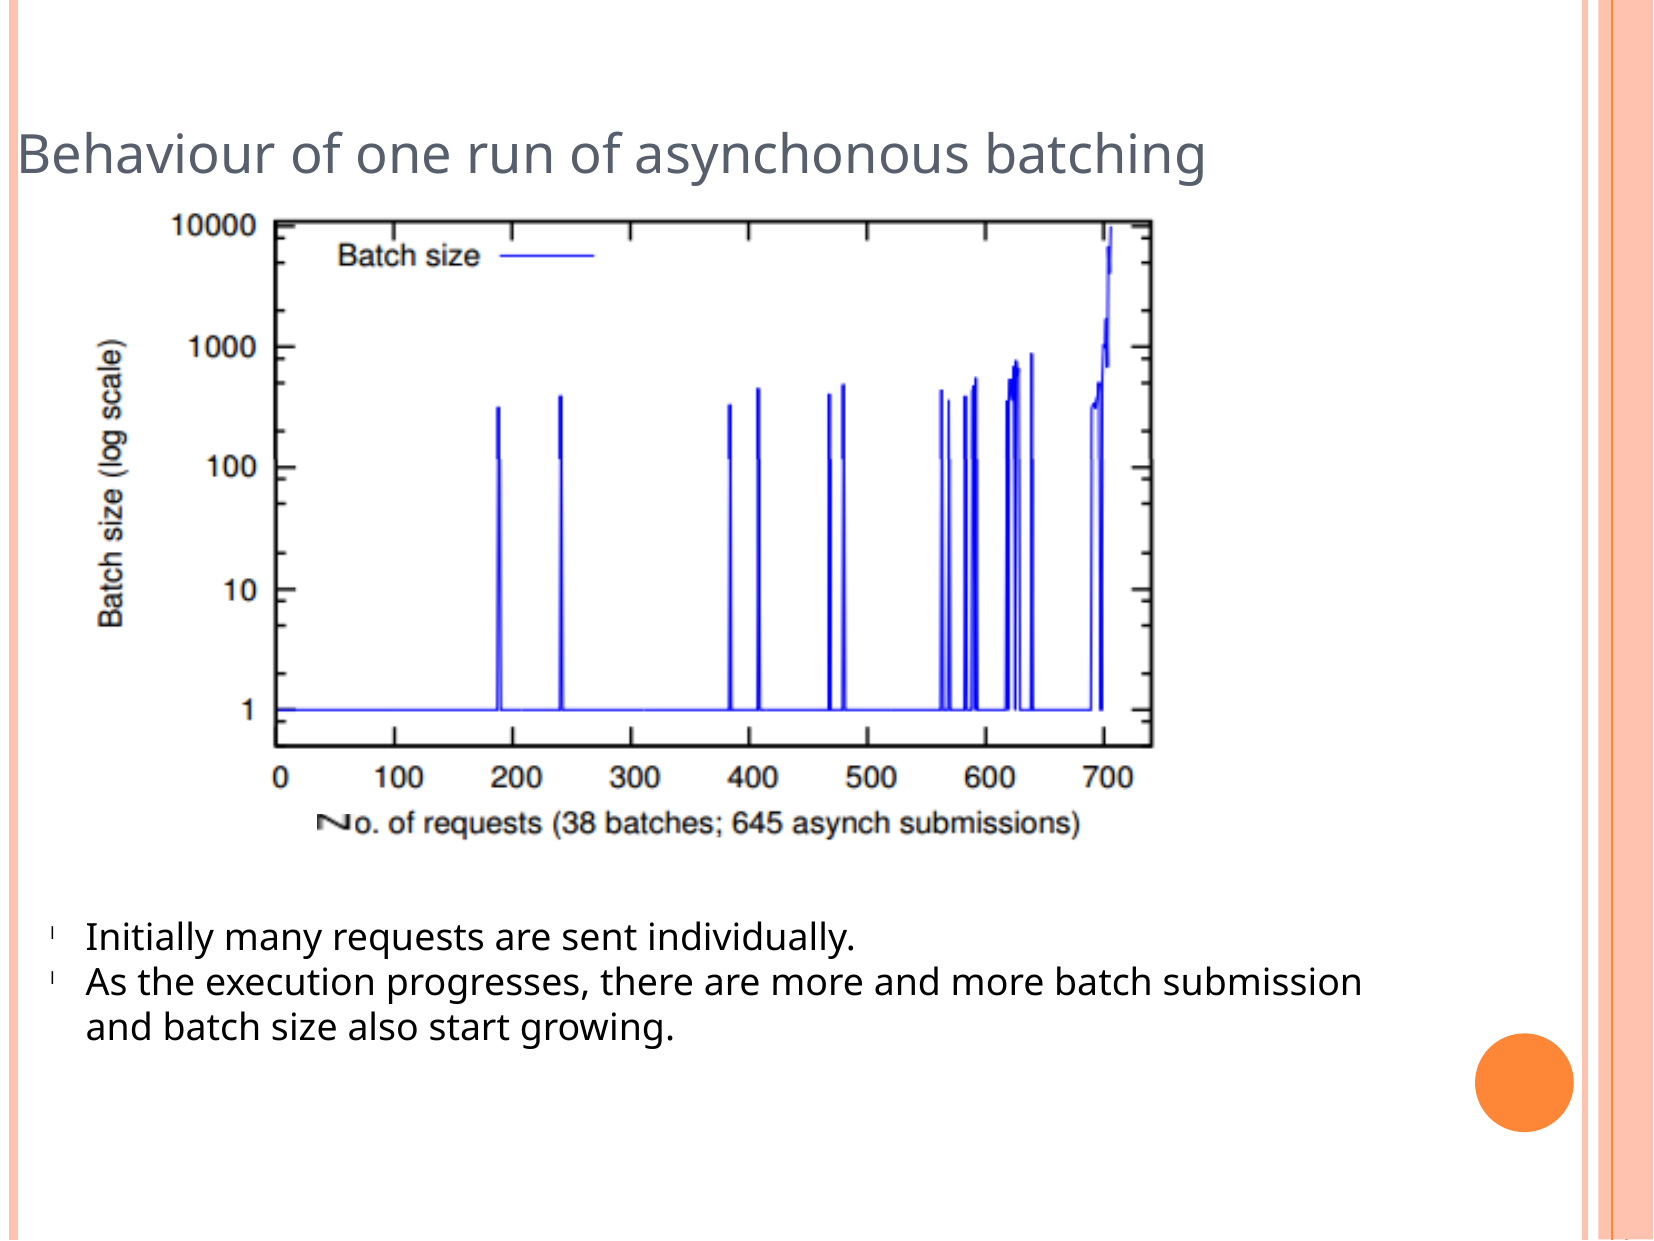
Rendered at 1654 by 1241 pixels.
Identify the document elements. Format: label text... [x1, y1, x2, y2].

picture [47, 188, 1193, 851]
text_box Initially many requests are sent individually. As the execution progresses, there are more and more batch submission and batch size also start growing. [35, 905, 1429, 1087]
text_box Behaviour of one run of asynchonous batching [0, 7, 1654, 199]
